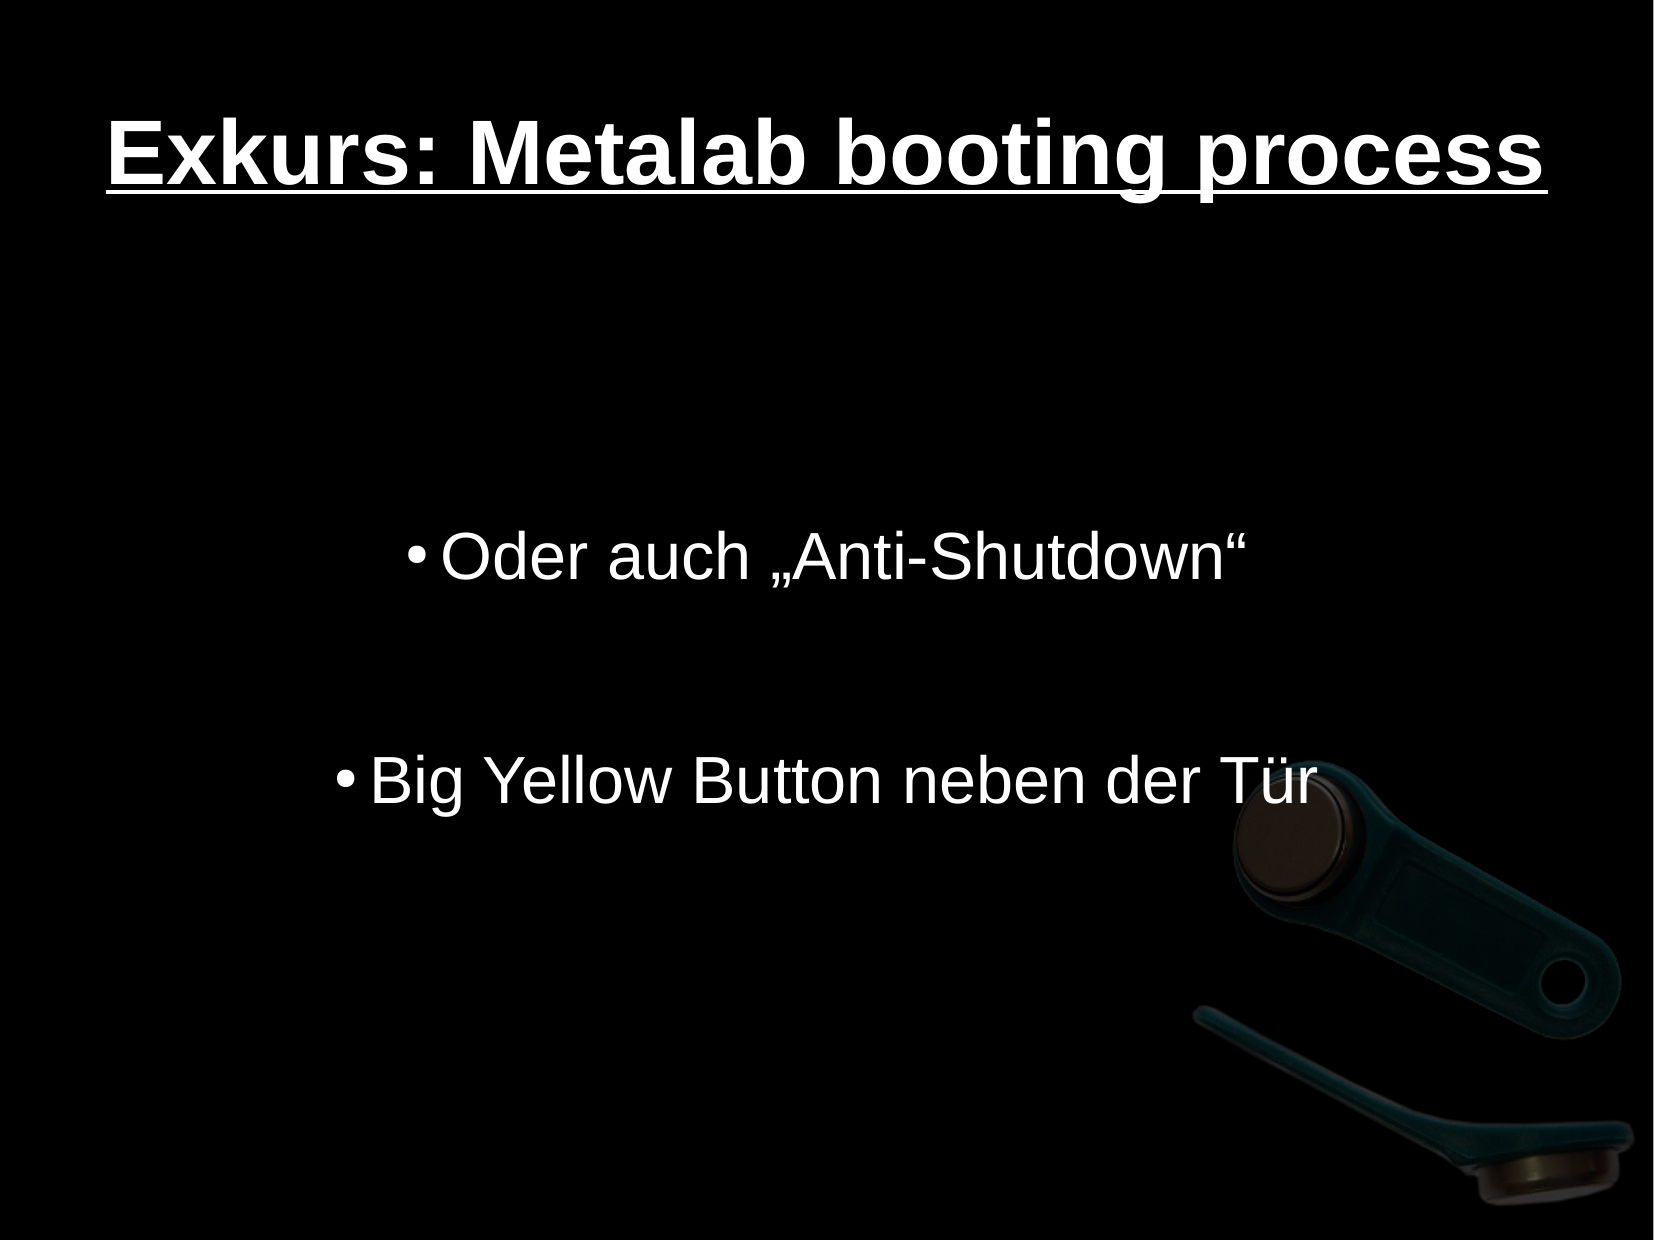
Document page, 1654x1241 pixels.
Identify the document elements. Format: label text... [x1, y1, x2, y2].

title Exkurs: Metalab booting process [82, 49, 1571, 257]
subtitle Oder auch „Anti-Shutdown“ Big Yellow Button neben der Tür [82, 290, 1571, 1010]
picture [1150, 732, 1654, 1236]
